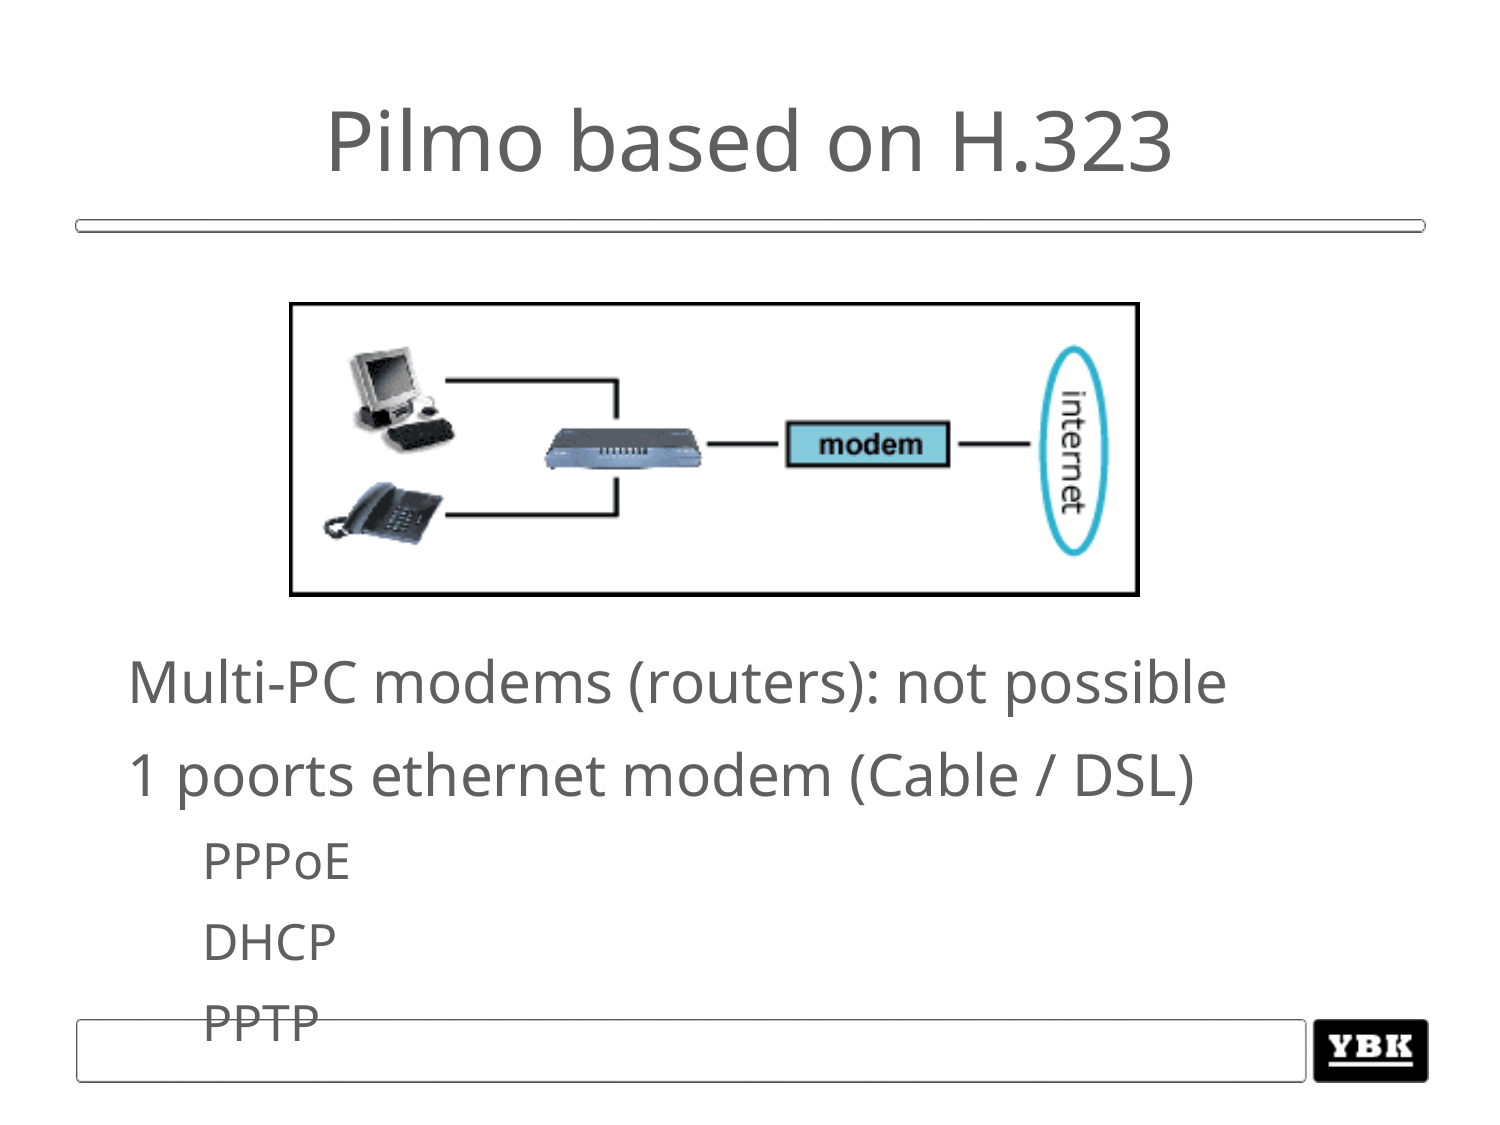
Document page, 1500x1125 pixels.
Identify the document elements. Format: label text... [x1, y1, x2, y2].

picture [76, 1019, 1429, 1083]
picture [289, 302, 1140, 597]
list Multi-PC modems (routers): not possible 1 poorts ethernet modem (Cable / DSL) PPPoE DHCP PPTP [112, 633, 1500, 1047]
title Pilmo based on H.323 [75, 45, 1426, 233]
